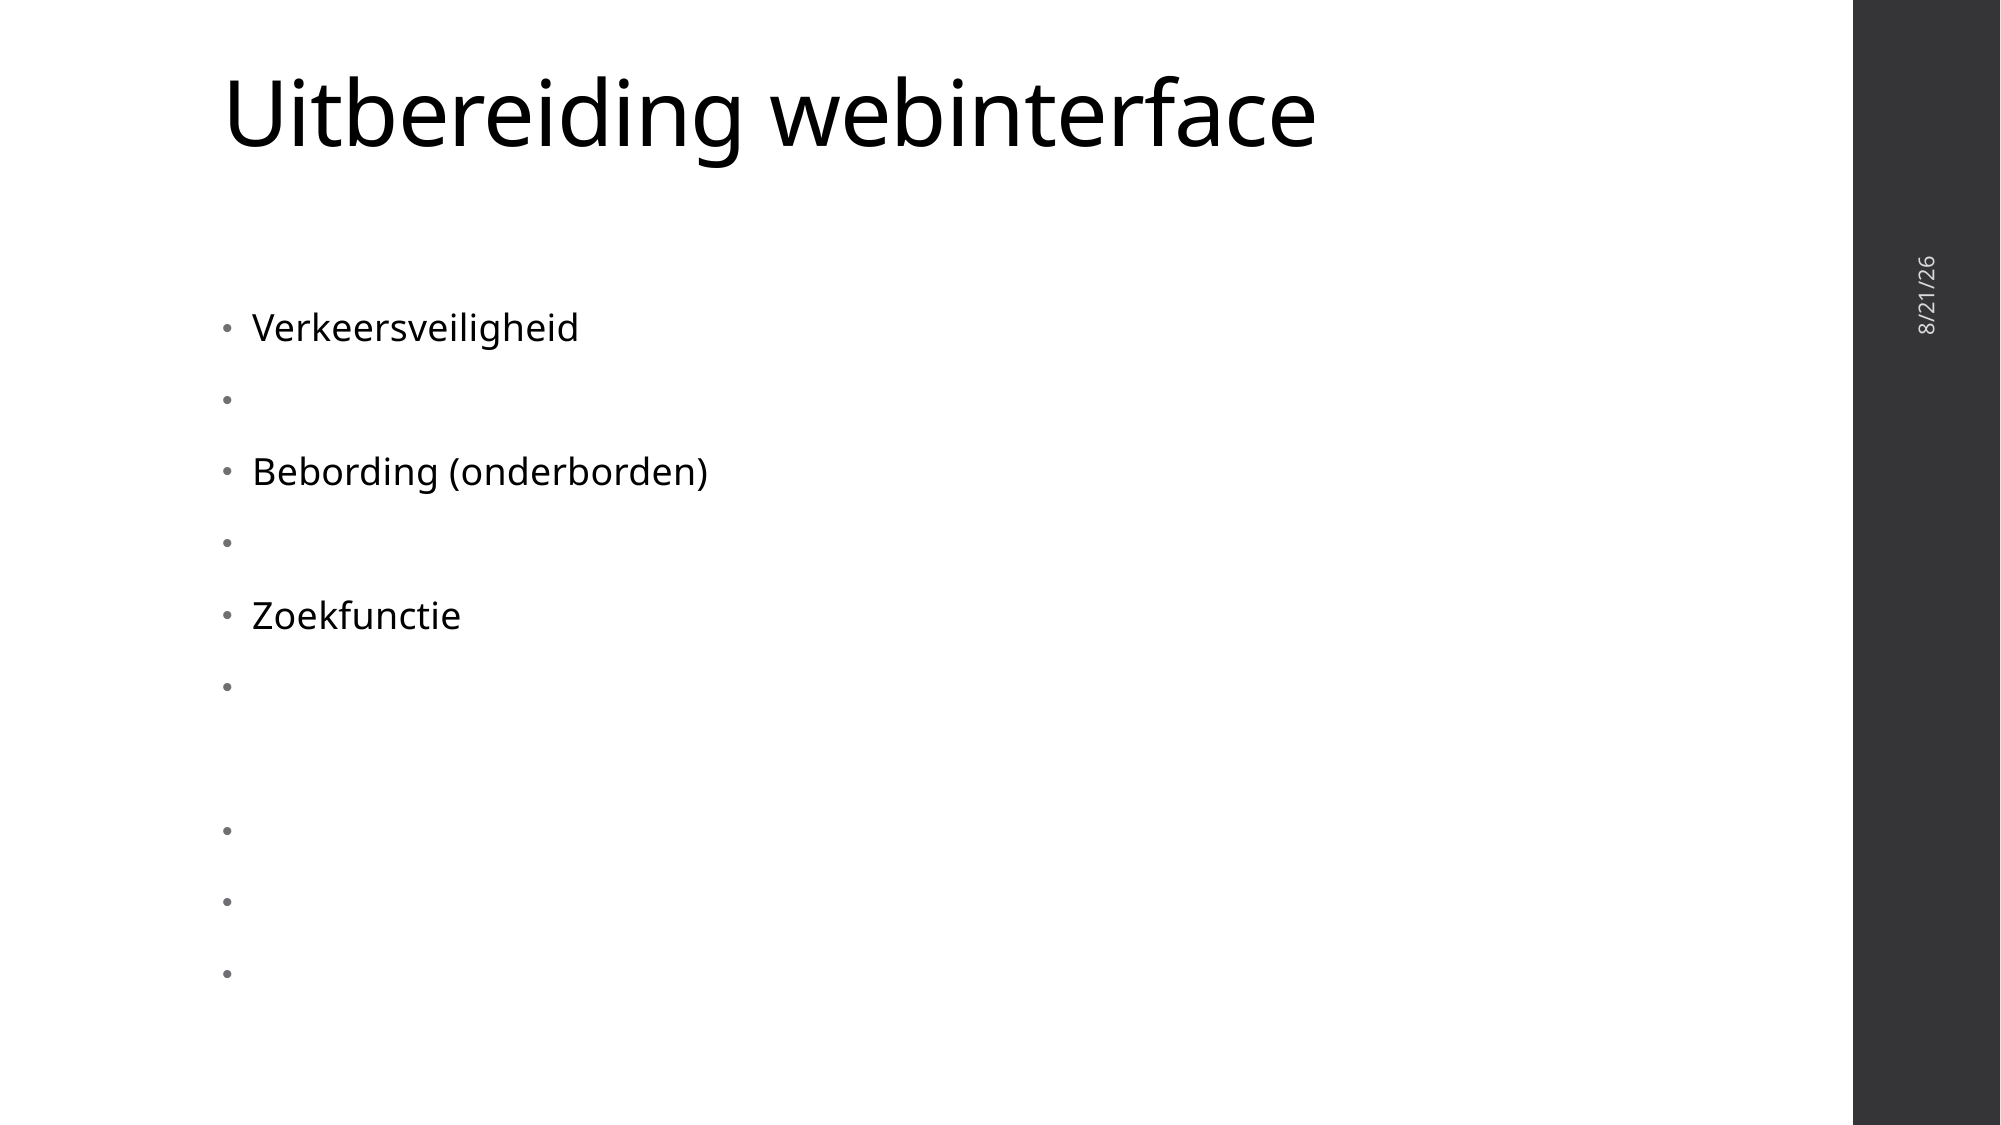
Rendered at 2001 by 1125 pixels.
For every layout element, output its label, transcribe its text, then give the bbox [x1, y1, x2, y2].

title Uitbereiding webinterface [206, 60, 1797, 278]
list Verkeersveiligheid Bebording (onderborden) Zoekfunctie [206, 299, 1617, 1014]
text_box 1/27/2026 [1897, 37, 1958, 351]
